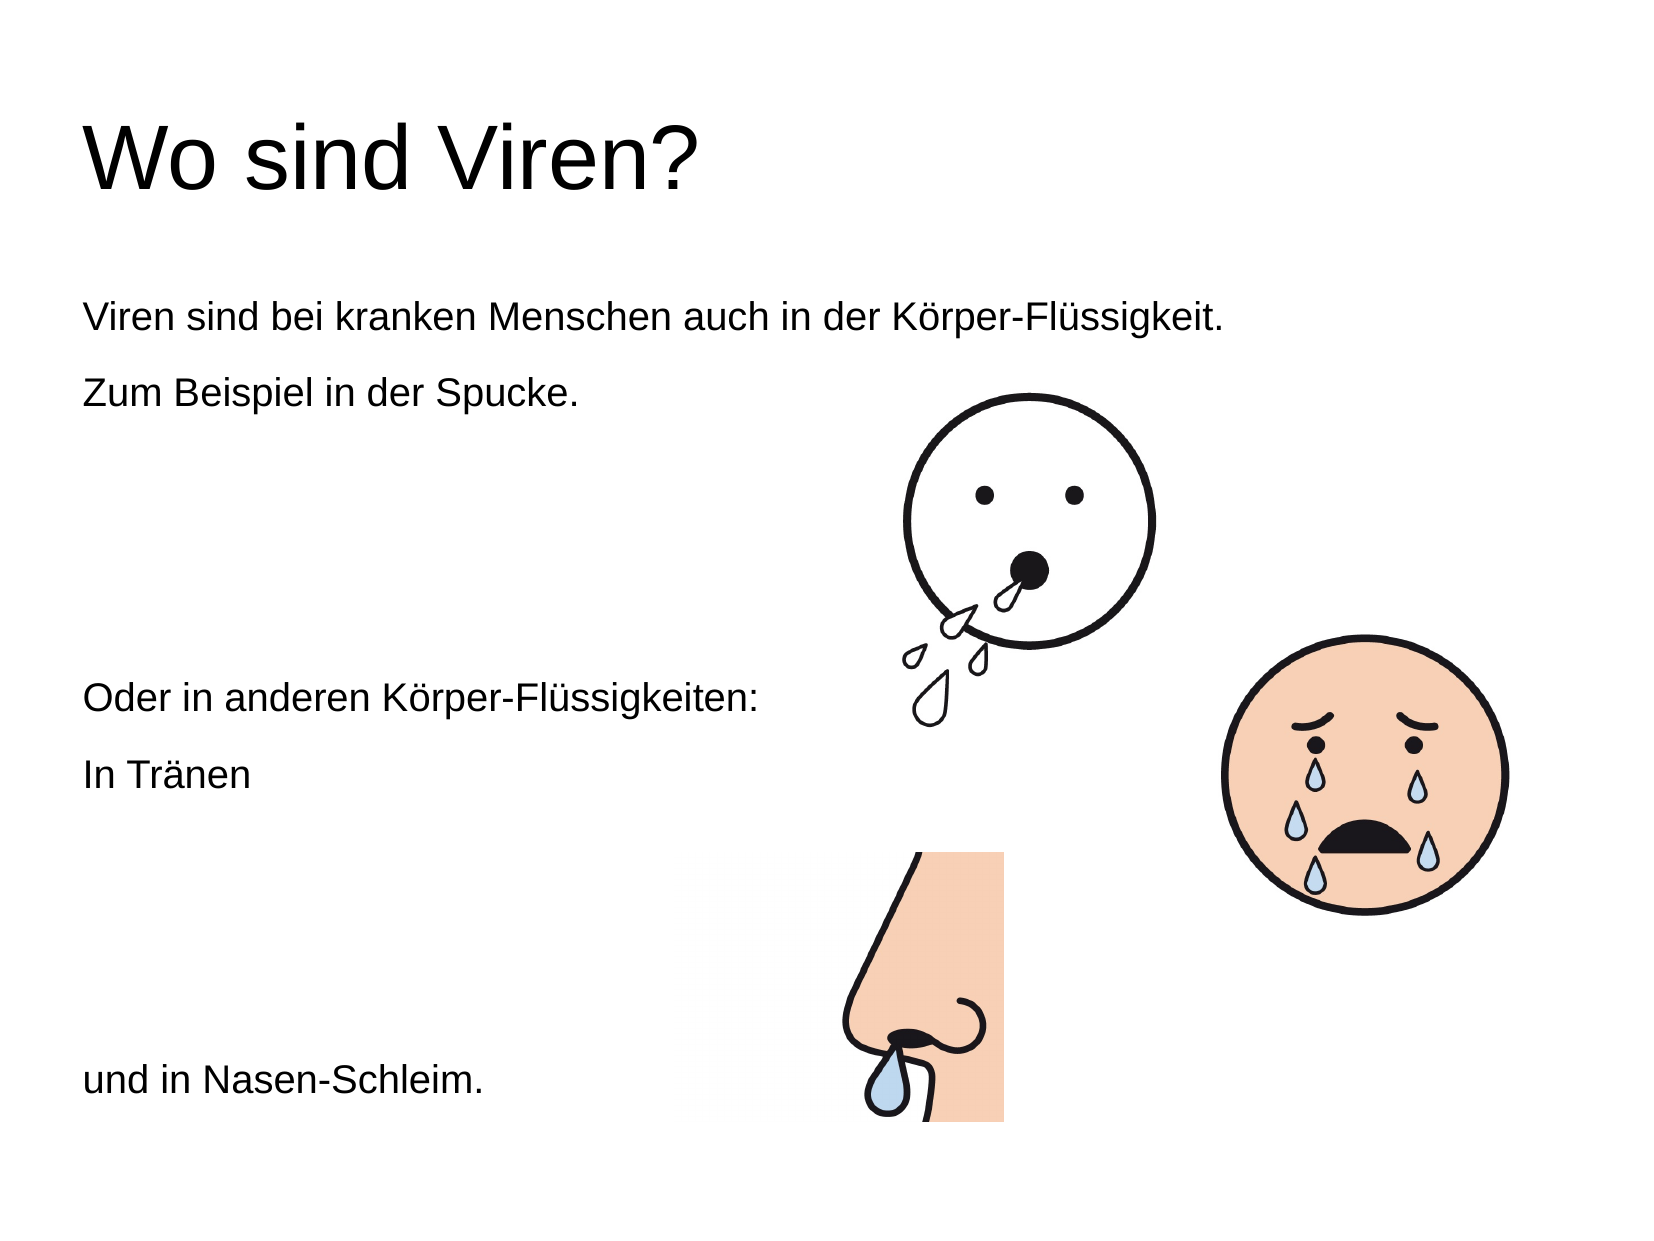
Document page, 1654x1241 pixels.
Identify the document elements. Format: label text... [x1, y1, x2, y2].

picture [674, 852, 1004, 1123]
picture [827, 389, 1560, 934]
title Wo sind Viren? [82, 49, 1571, 257]
list Viren sind bei kranken Menschen auch in der Körper-Flüssigkeit. Zum Beispiel in der Spucke. Oder in anderen Körper-Flüssigkeiten: In Tränen und in Nasen-Schleim. [82, 290, 1571, 1109]
